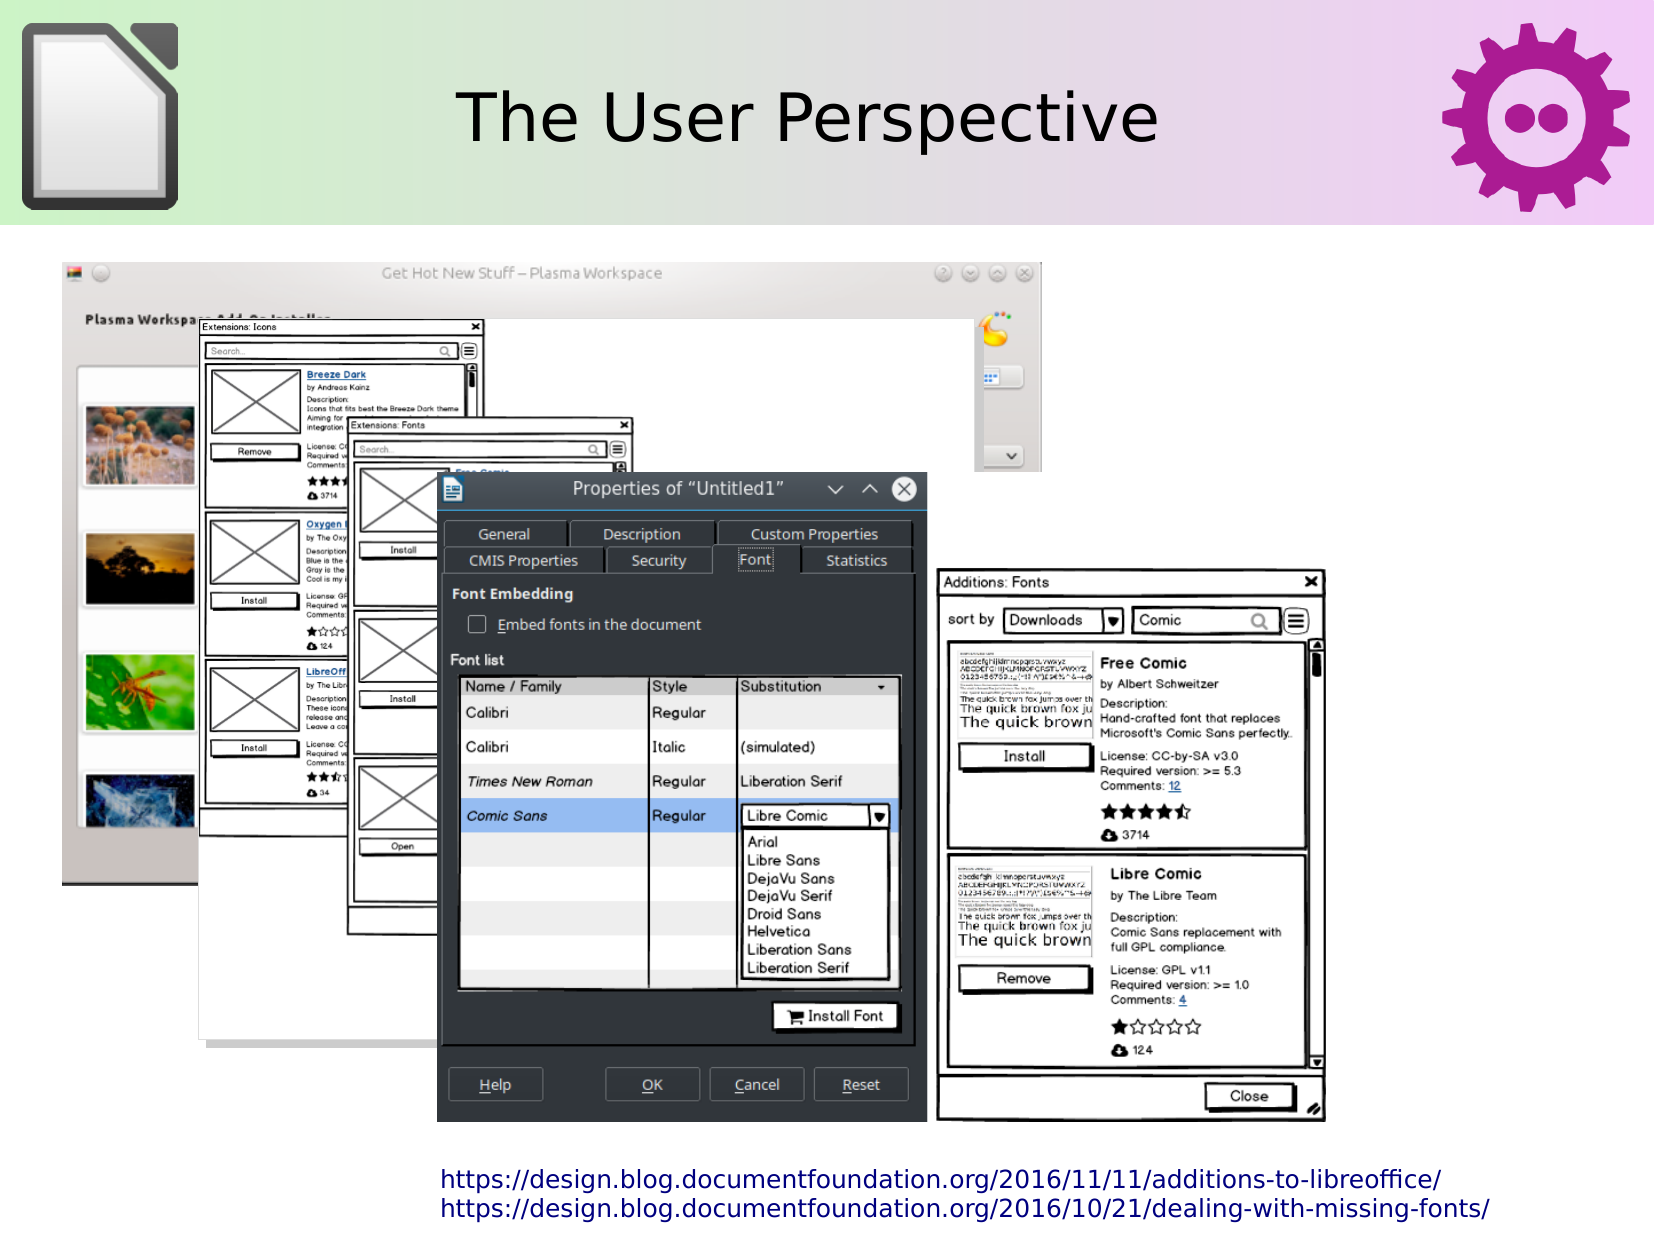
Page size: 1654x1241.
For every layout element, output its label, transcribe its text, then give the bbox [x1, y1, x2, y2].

text_box https://design.blog.documentfoundation.org/2016/11/11/additions-to-libreoffice/ https://design.blog.documentfoundation.org/2016/10/21/dealing-with-missing-fonts/ [425, 1157, 1607, 1241]
picture [62, 262, 1334, 1123]
picture [22, 23, 178, 210]
title The User Perspective [212, 23, 1406, 213]
picture [1442, 23, 1630, 212]
